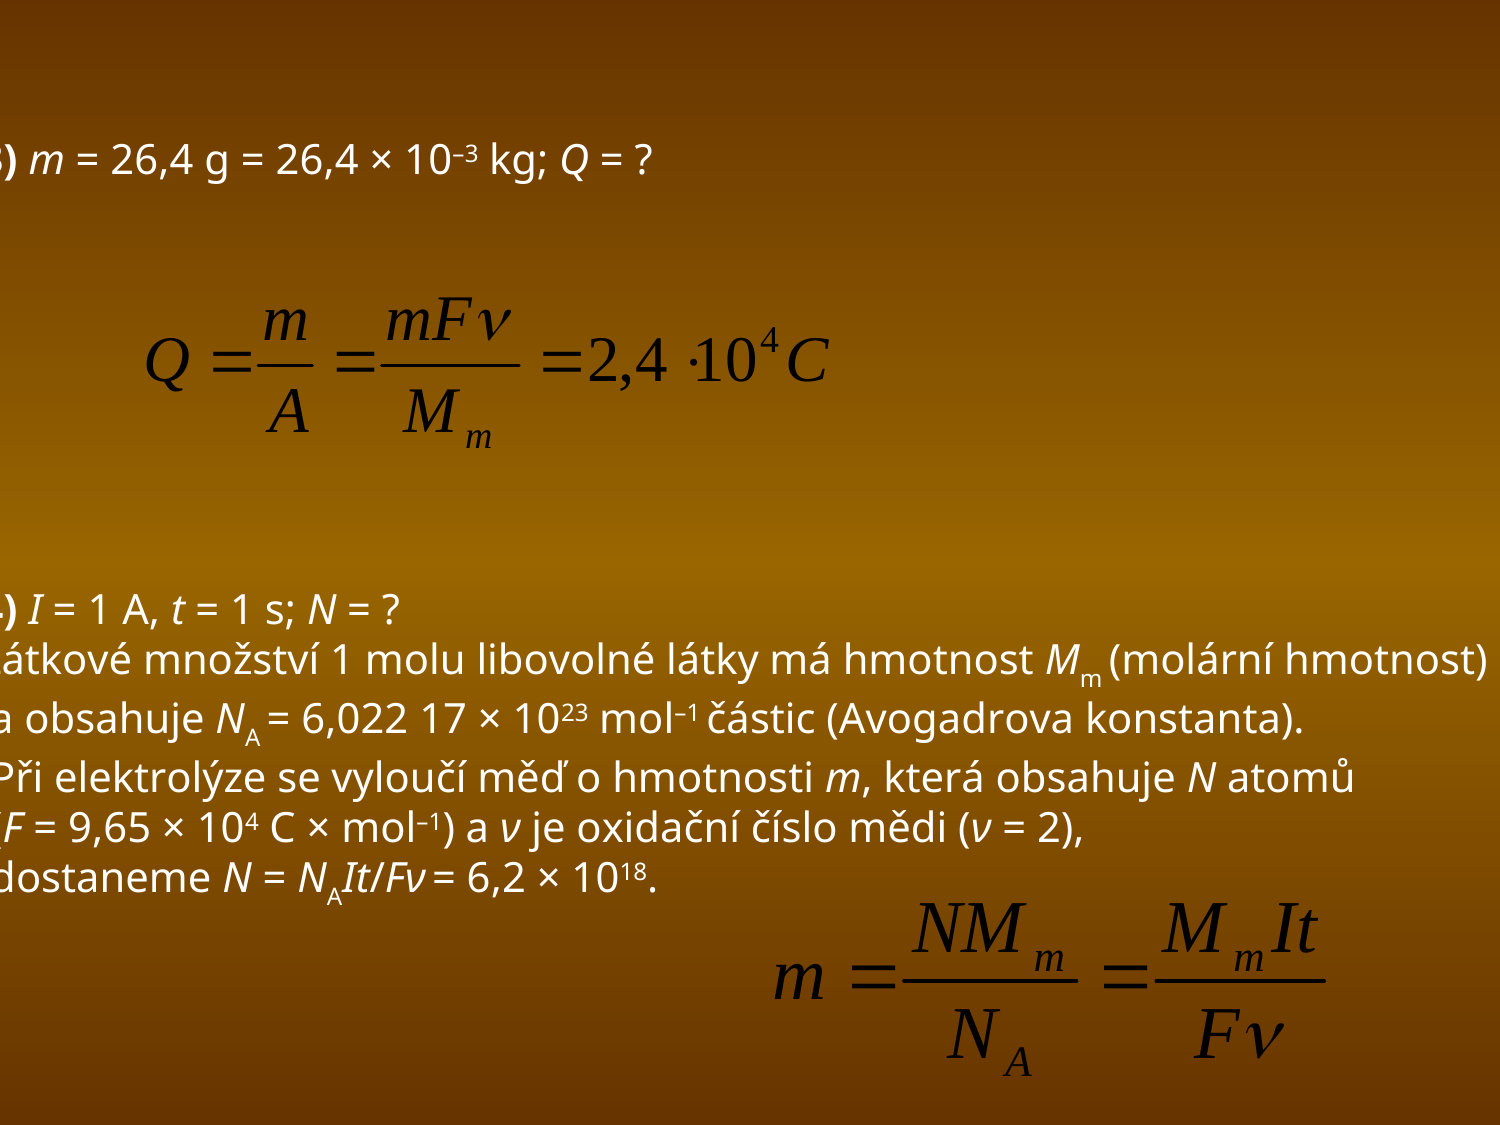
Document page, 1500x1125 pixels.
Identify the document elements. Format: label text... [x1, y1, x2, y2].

chart [761, 881, 1341, 1093]
text_box 3) m = 26,4 g = 26,4 × 10–3 kg; Q = ? 4) I = 1 A, t = 1 s; N = ? Látkové množství 1 molu libovolné látky má hmotnost Mm (molární hmotnost) a obsahuje NA = 6,022 17 × 1023 mol–1 částic (Avogadrova konstanta). Při elektrolýze se vyloučí měď o hmotnosti m, která obsahuje N atomů (F = 9,65 × 104 C × mol–1) a ν je oxidační číslo mědi (ν = 2), dostaneme N = NAIt/Fν = 6,2 × 1018. [0, 85, 1500, 918]
chart [135, 278, 845, 463]
